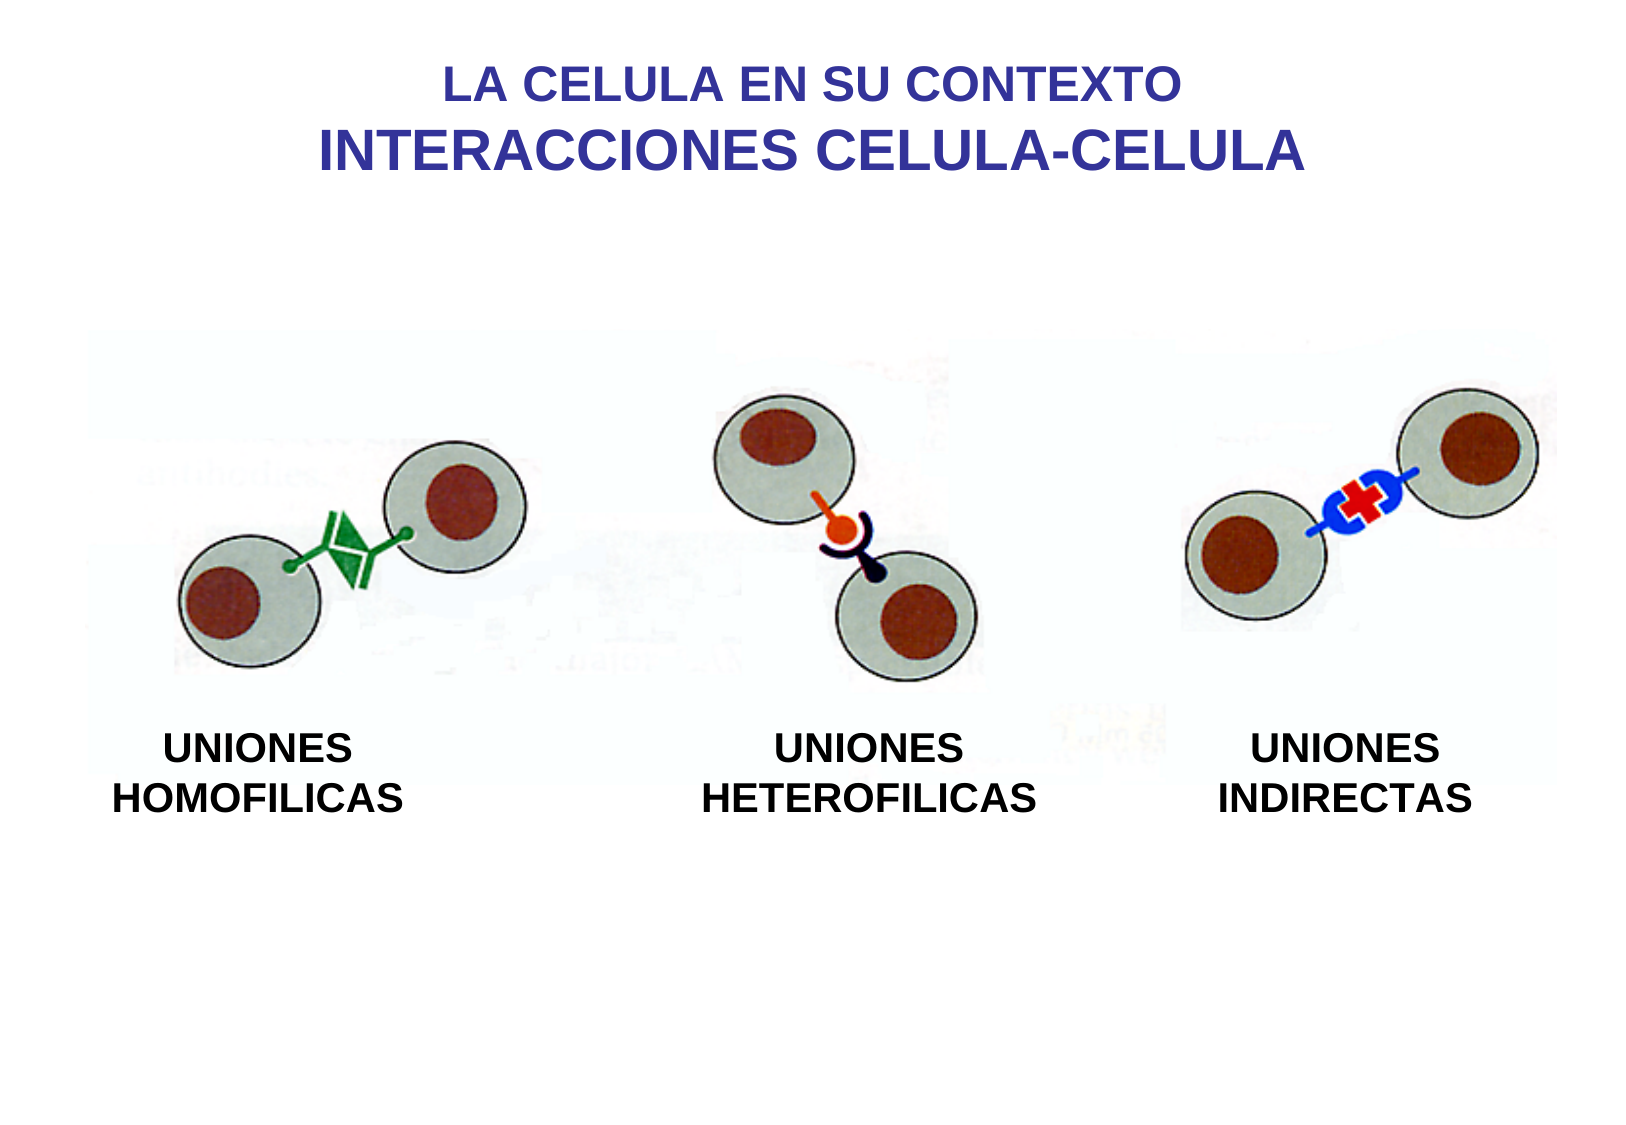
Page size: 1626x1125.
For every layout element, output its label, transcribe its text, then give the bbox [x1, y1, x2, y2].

text_box UNIONES INDIRECTAS [1155, 712, 1536, 829]
text_box LA CELULA EN SU CONTEXTO INTERACCIONES CELULA-CELULA [0, 43, 1625, 190]
picture [85, 329, 1557, 785]
text_box UNIONES HOMOFILICAS [50, 712, 465, 829]
text_box UNIONES HETEROFILICAS [615, 712, 1123, 829]
